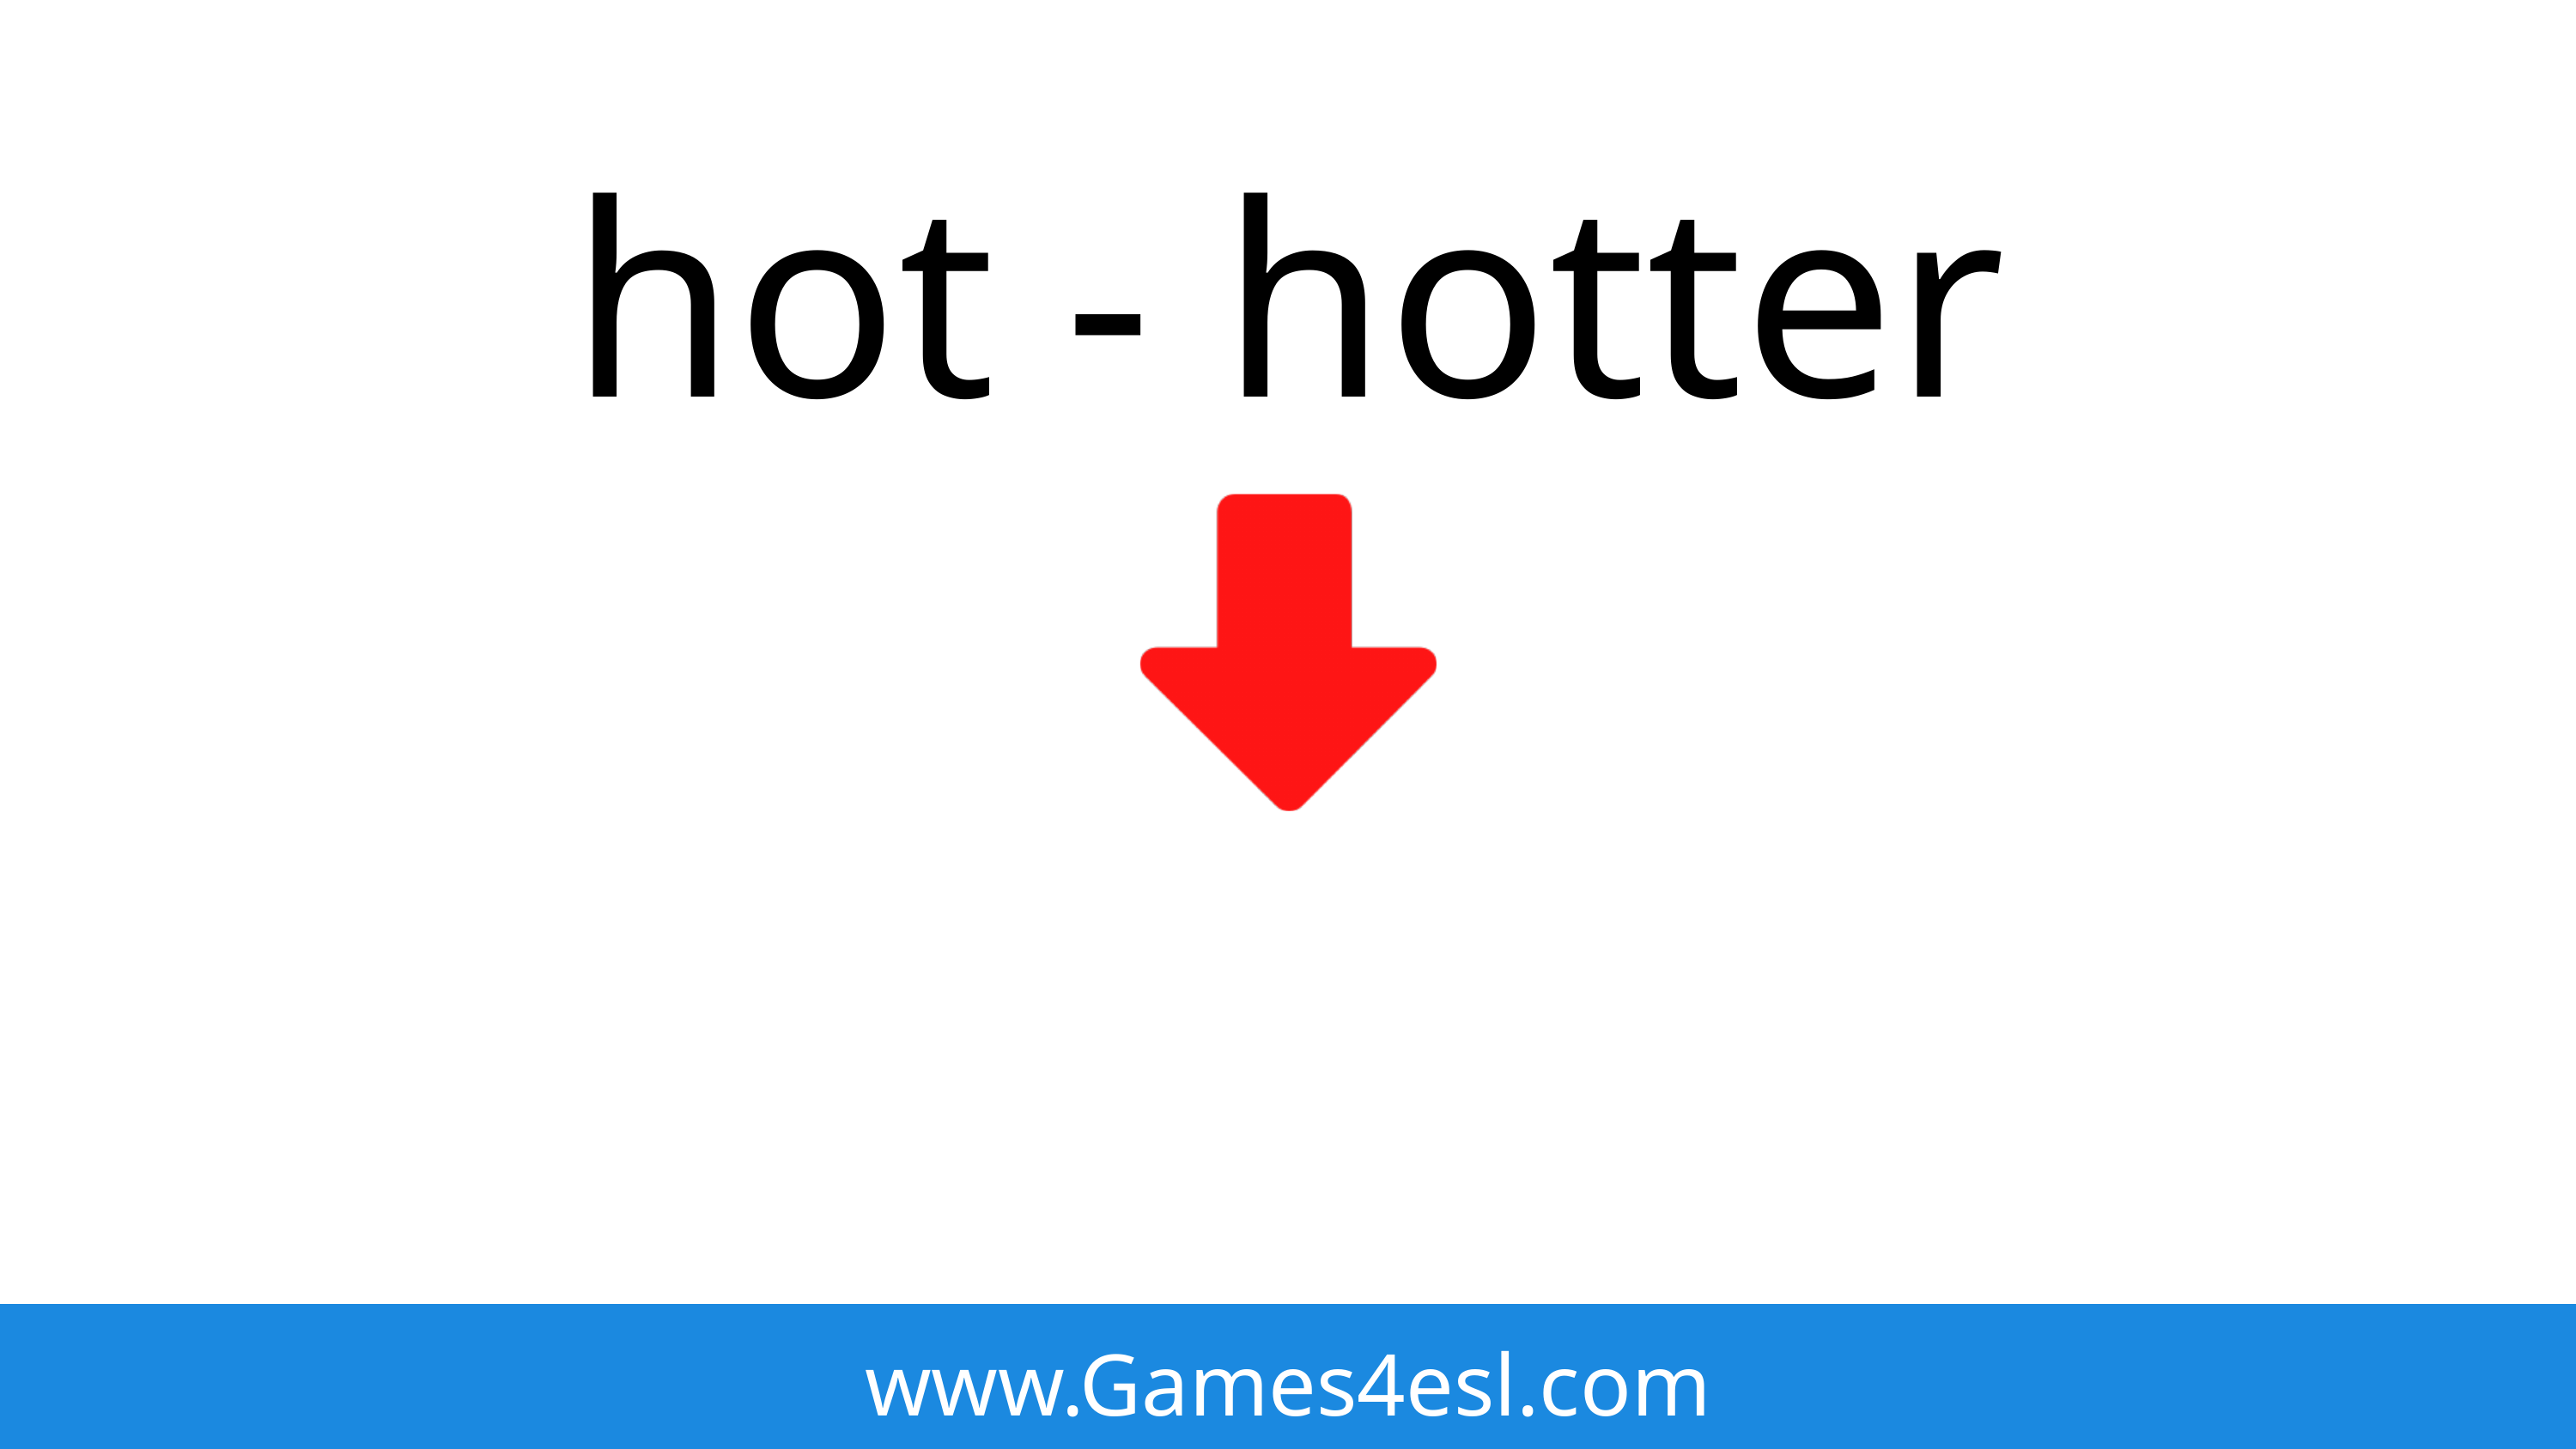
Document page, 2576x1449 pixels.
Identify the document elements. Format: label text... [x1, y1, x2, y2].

text_box [0, 1304, 2576, 1449]
text_box www.Games4esl.com [842, 1314, 1734, 1426]
picture [1139, 494, 1437, 811]
text_box hot - hotter [434, 75, 2142, 436]
